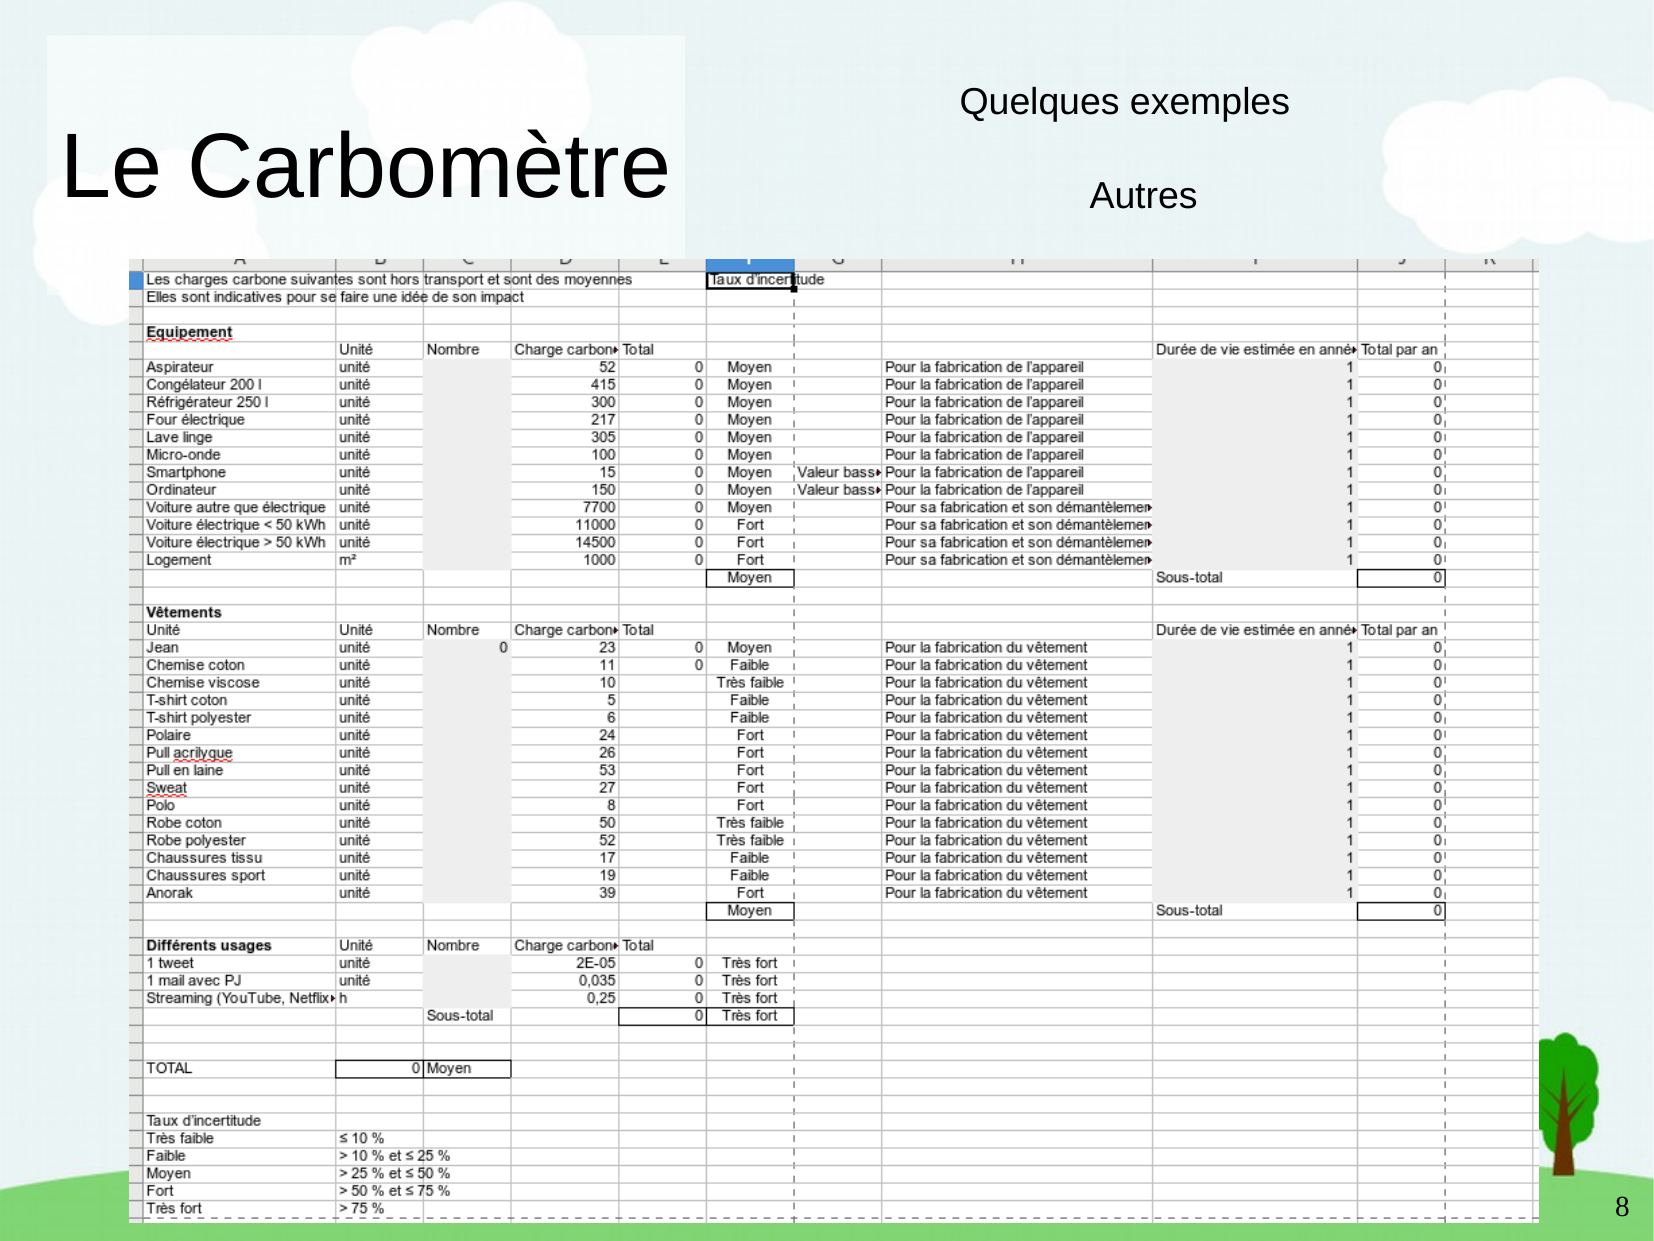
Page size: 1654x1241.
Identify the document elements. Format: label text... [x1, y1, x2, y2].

title Le Carbomètre [47, 35, 686, 296]
picture [0, 0, 1654, 1241]
text_box Quelques exemples [944, 73, 1312, 130]
text_box Autres [1074, 167, 1241, 225]
